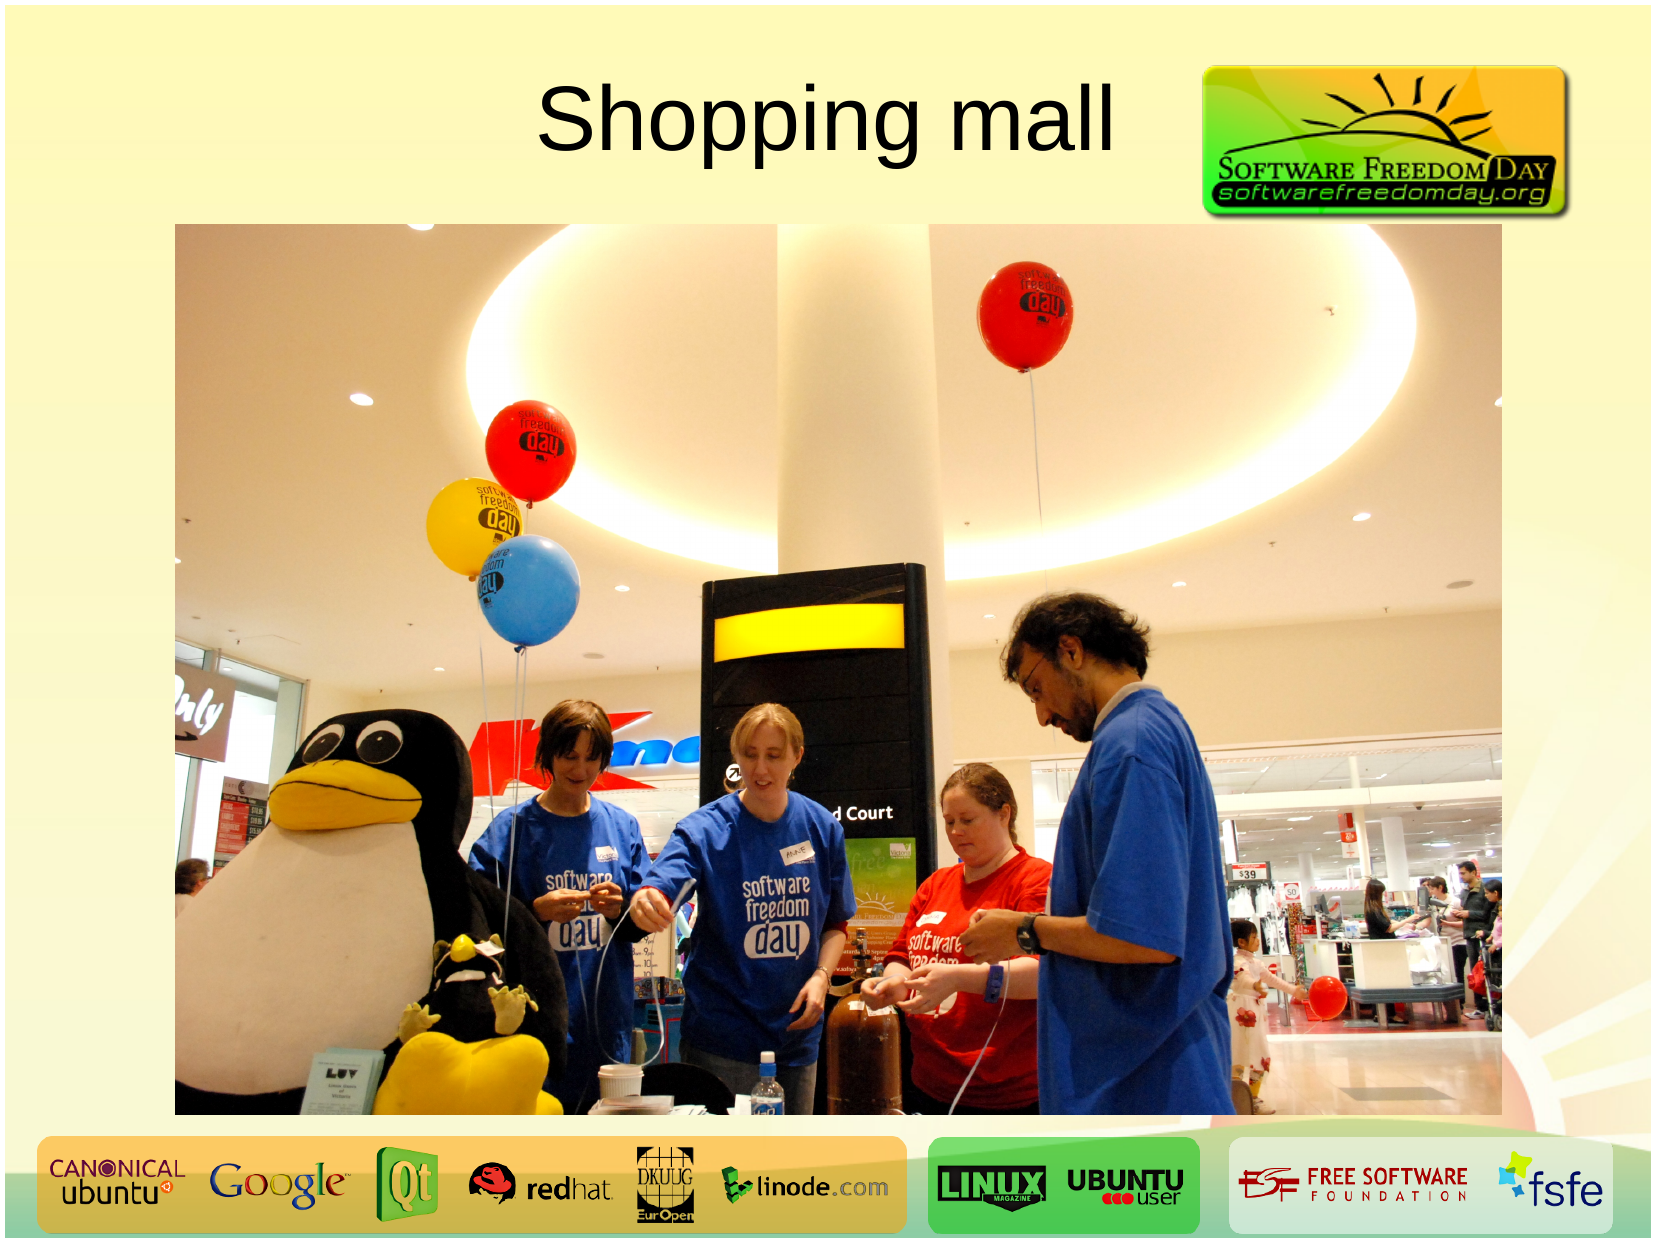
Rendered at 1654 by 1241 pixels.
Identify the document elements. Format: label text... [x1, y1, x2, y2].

title Shopping mall [82, 22, 1571, 215]
picture [5, 5, 1651, 1238]
